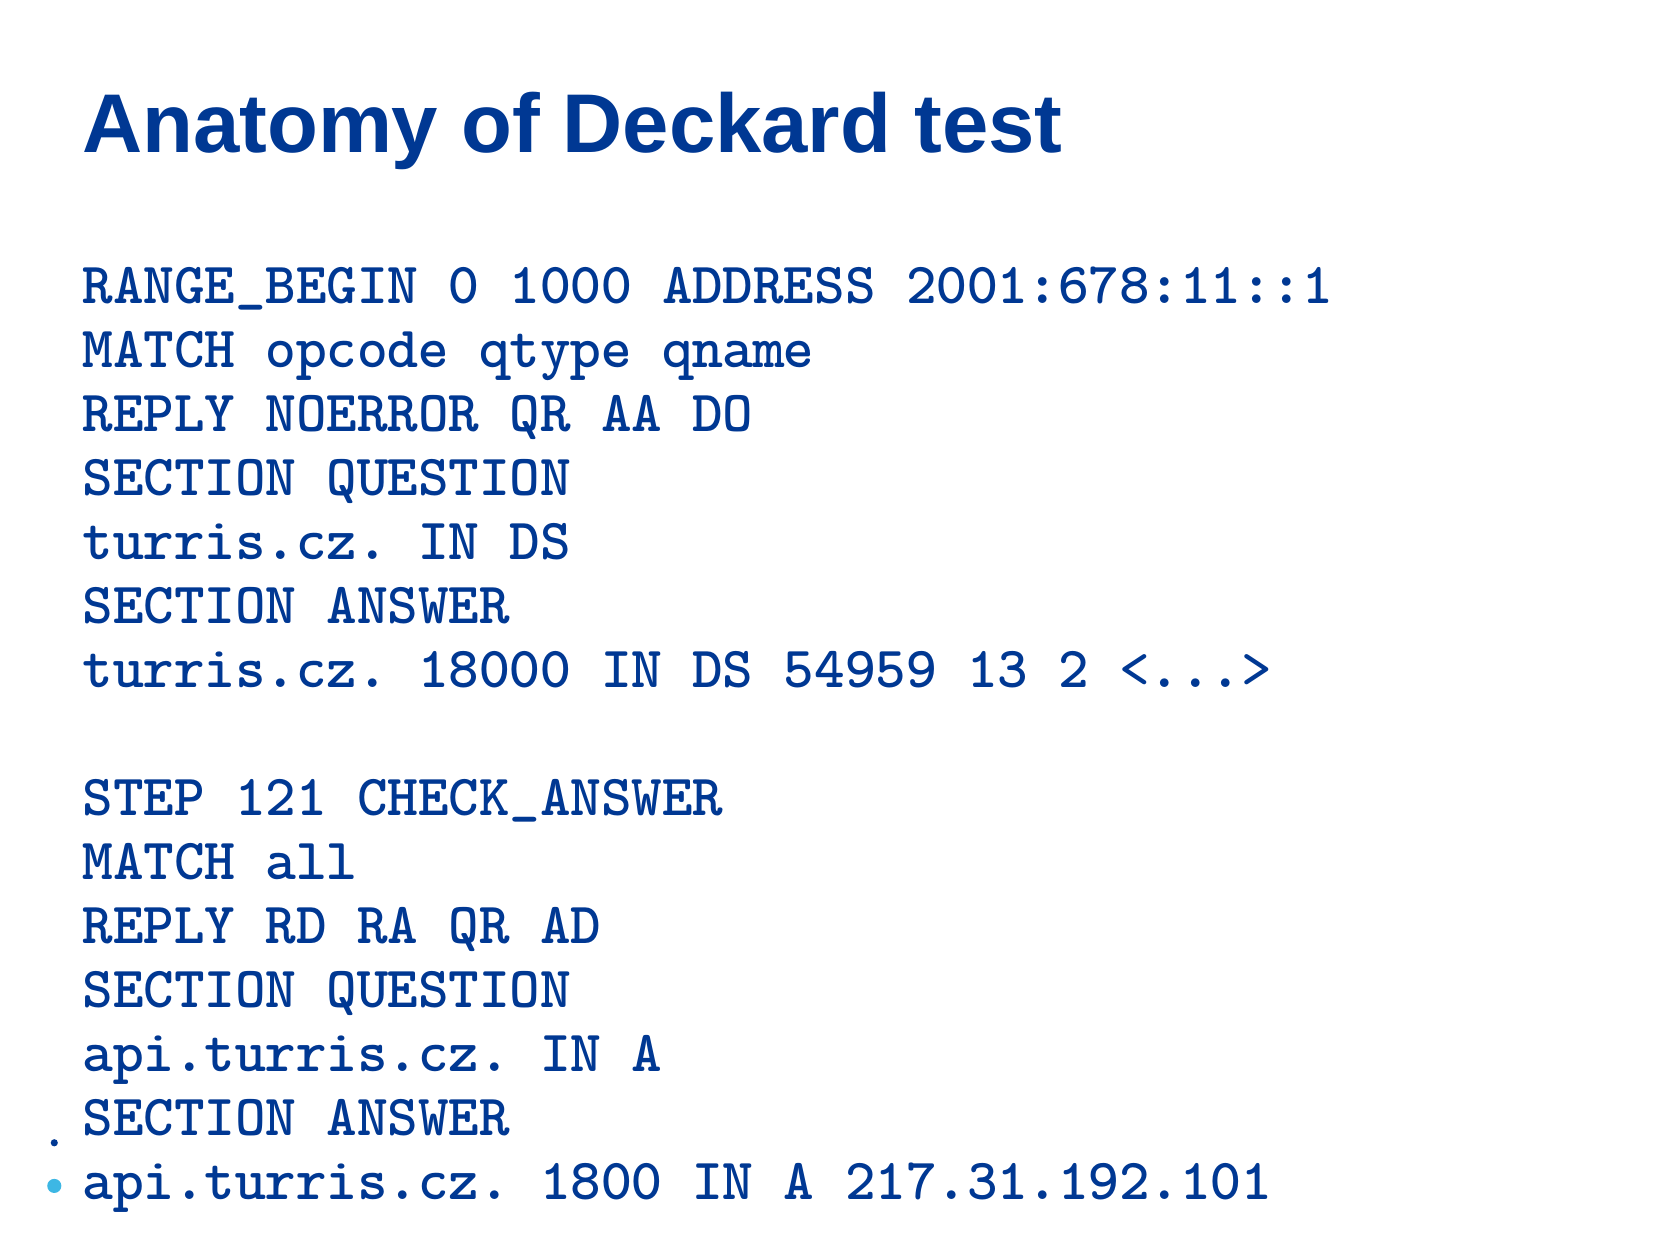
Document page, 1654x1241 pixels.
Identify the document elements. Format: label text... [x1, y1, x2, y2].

list RANGE_BEGIN 0 1000 ADDRESS 2001:678:11::1 MATCH opcode qtype qname REPLY NOERROR QR AA DO SECTION QUESTION turris.cz. IN DS SECTION ANSWER turris.cz. 18000 IN DS 54959 13 2 <...> STEP 121 CHECK_ANSWER MATCH all REPLY RD RA QR AD SECTION QUESTION api.turris.cz. IN A SECTION ANSWER api.turris.cz. 1800 IN A 217.31.192.101 [82, 188, 1607, 1205]
title Anatomy of Deckard test [82, 70, 1571, 178]
